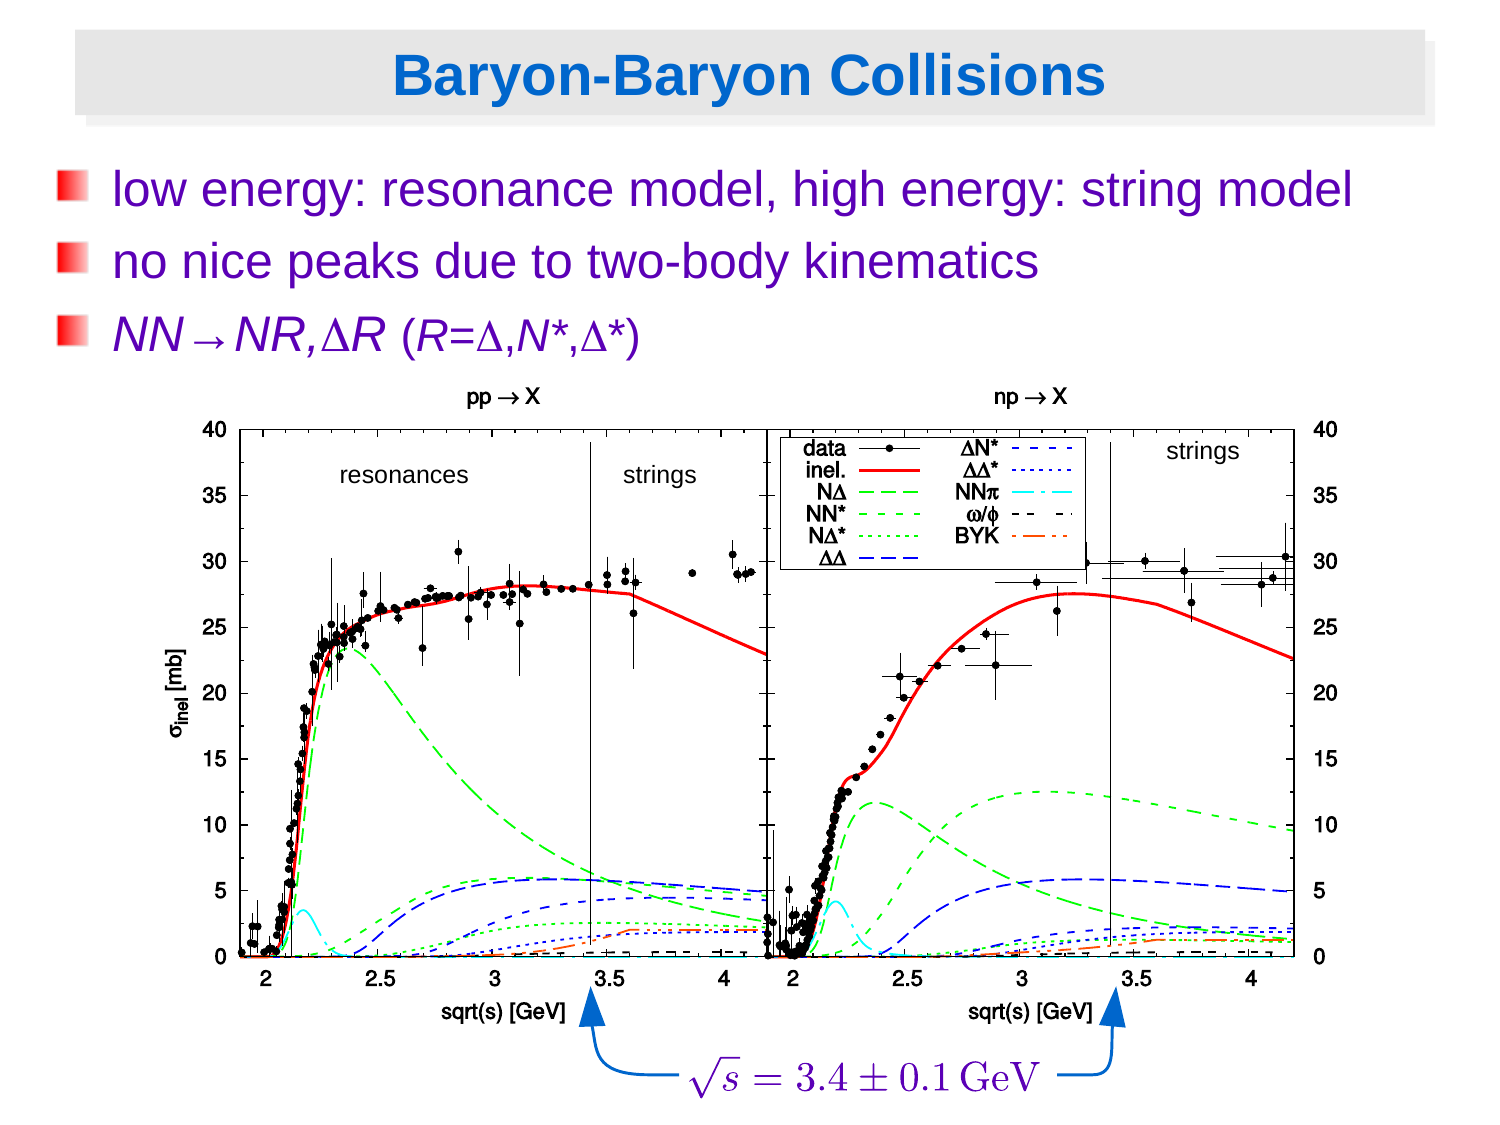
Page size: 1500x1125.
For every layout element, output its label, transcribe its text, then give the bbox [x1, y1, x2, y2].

text_box strings [608, 451, 963, 497]
title Baryon-Baryon Collisions [75, 29, 1426, 116]
text_box [265, 437, 591, 526]
text_box [685, 1056, 1042, 1099]
text_box resonances [324, 451, 608, 497]
list low energy: resonance model, high energy: string model no nice peaks due to two-body kinematics NN→NR,DR (R=D,N*,D*) [41, 148, 1459, 1093]
text_box strings [1151, 427, 1500, 473]
picture [159, 387, 1341, 1028]
